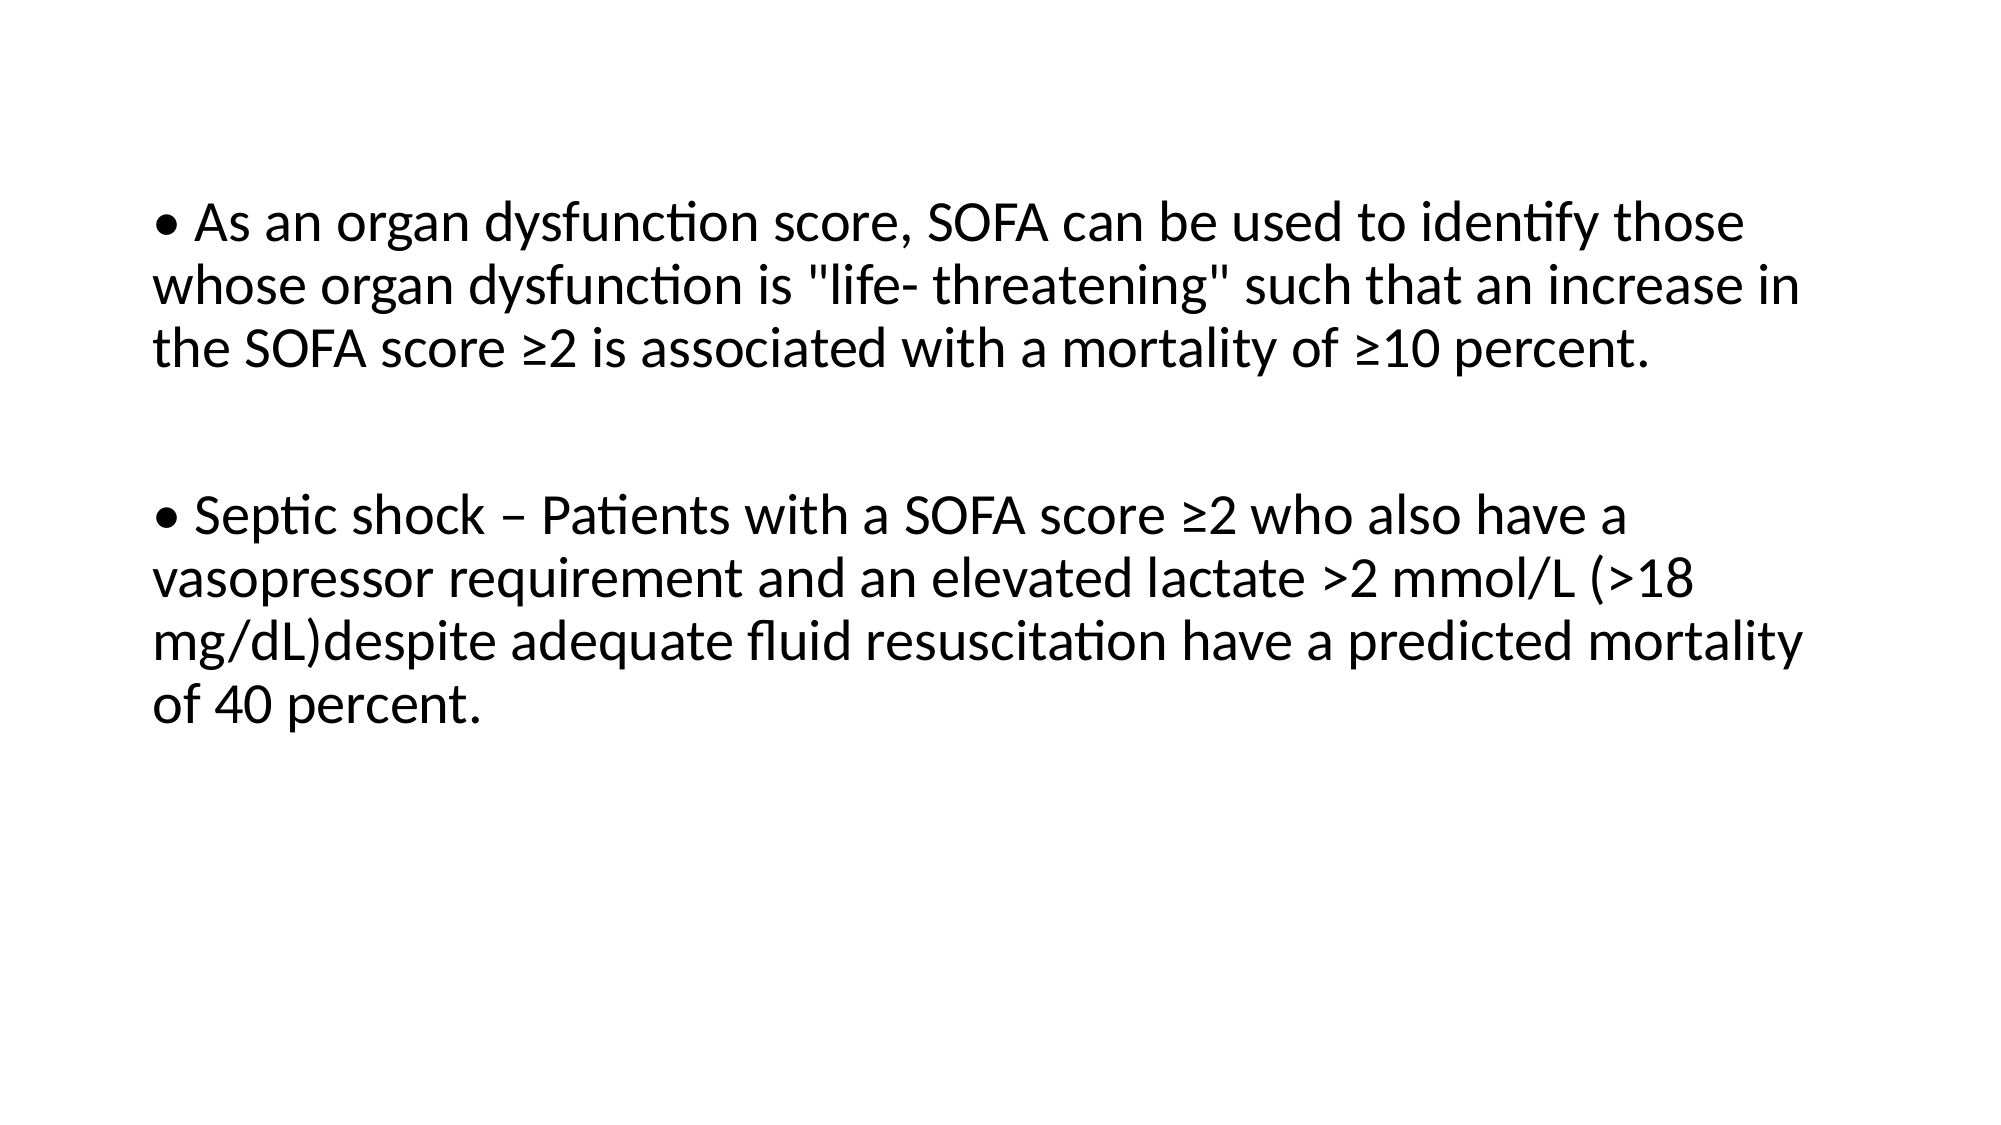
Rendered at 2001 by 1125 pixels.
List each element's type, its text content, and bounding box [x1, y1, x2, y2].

list • As an organ dysfunction score, SOFA can be used to identify those whose organ dysfunction is "life- threatening" such that an increase in the SOFA score ≥2 is associated with a mortality of ≥10 percent. • Septic shock – Patients with a SOFA score ≥2 who also have a vasopressor requirement and an elevated lactate >2 mmol/L (>18 mg/dL)despite adequate fluid resuscitation have a predicted mortality of 40 percent. [137, 183, 1863, 1014]
